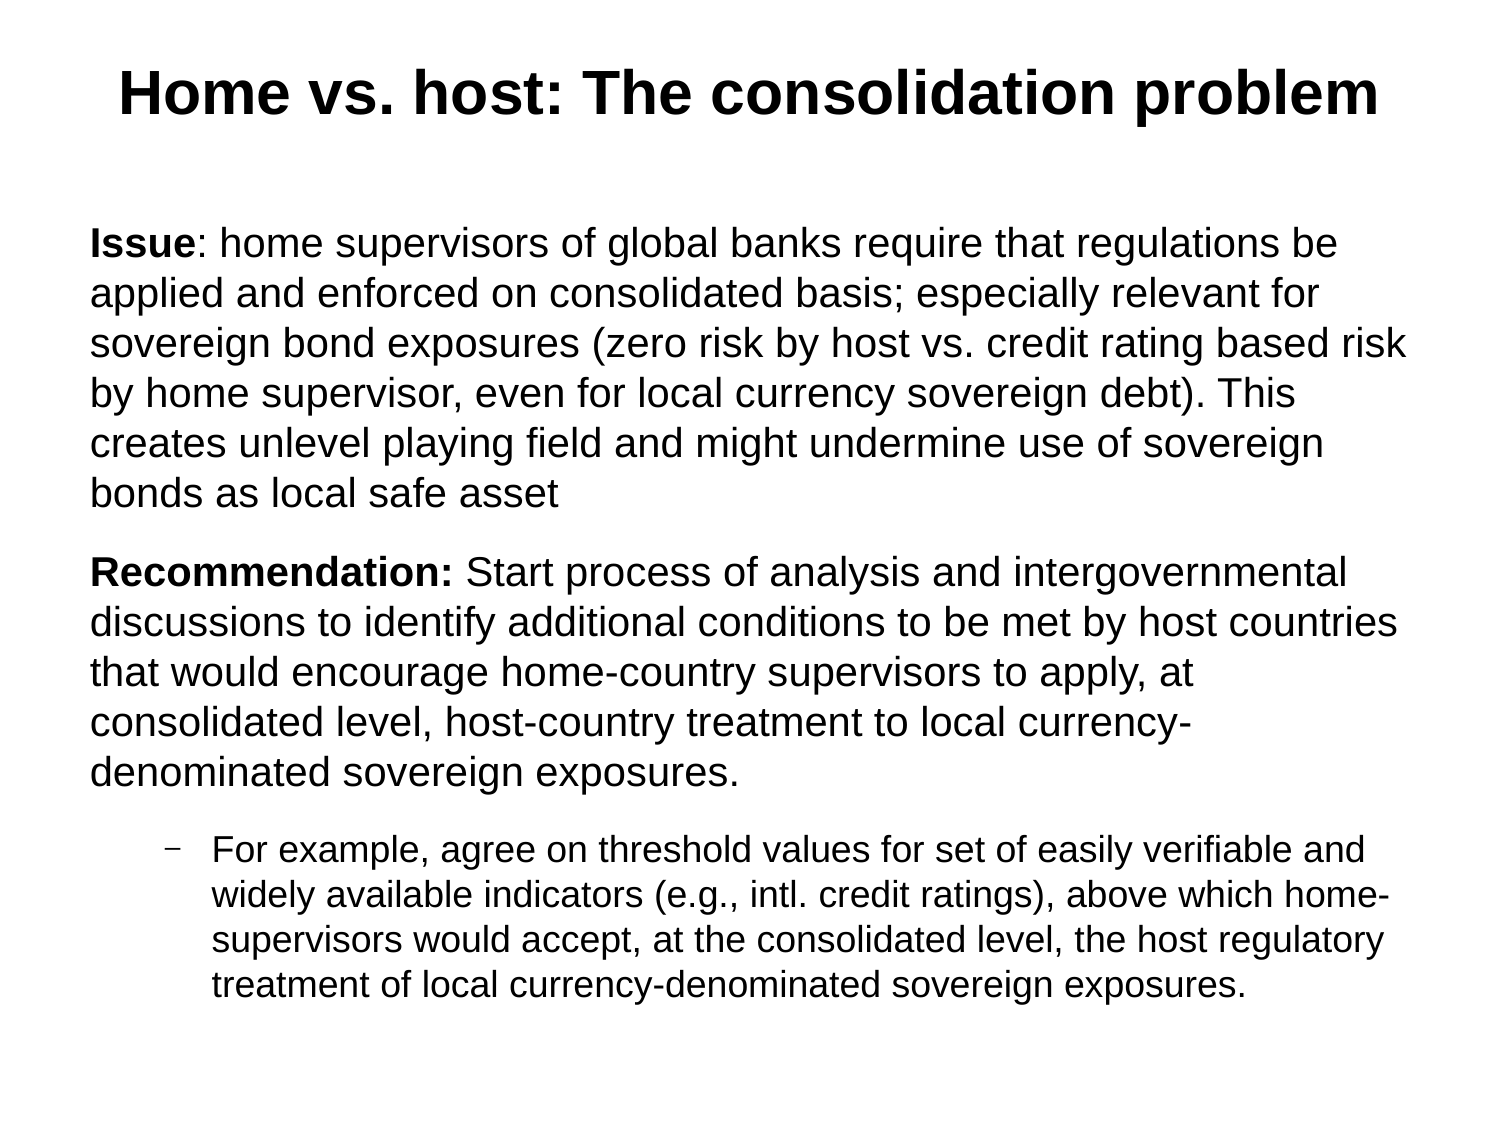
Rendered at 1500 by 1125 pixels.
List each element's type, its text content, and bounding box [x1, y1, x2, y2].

title Home vs. host: The consolidation problem [75, 45, 1425, 208]
list Issue: home supervisors of global banks require that regulations be applied and enforced on consolidated basis; especially relevant for sovereign bond exposures (zero risk by host vs. credit rating based risk by home supervisor, even for local currency sovereign debt). This creates unlevel playing field and might undermine use of sovereign bonds as local safe asset Recommendation: Start process of analysis and intergovernmental discussions to identify additional conditions to be met by host countries that would encourage home-country supervisors to apply, at consolidated level, host-country treatment to local currency-denominated sovereign exposures. For example, agree on threshold values for set of easily verifiable and widely available indicators (e.g., intl. credit ratings), above which home- supervisors would accept, at the consolidated level, the host regulatory treatment of local currency-denominated sovereign exposures. [75, 208, 1425, 1094]
